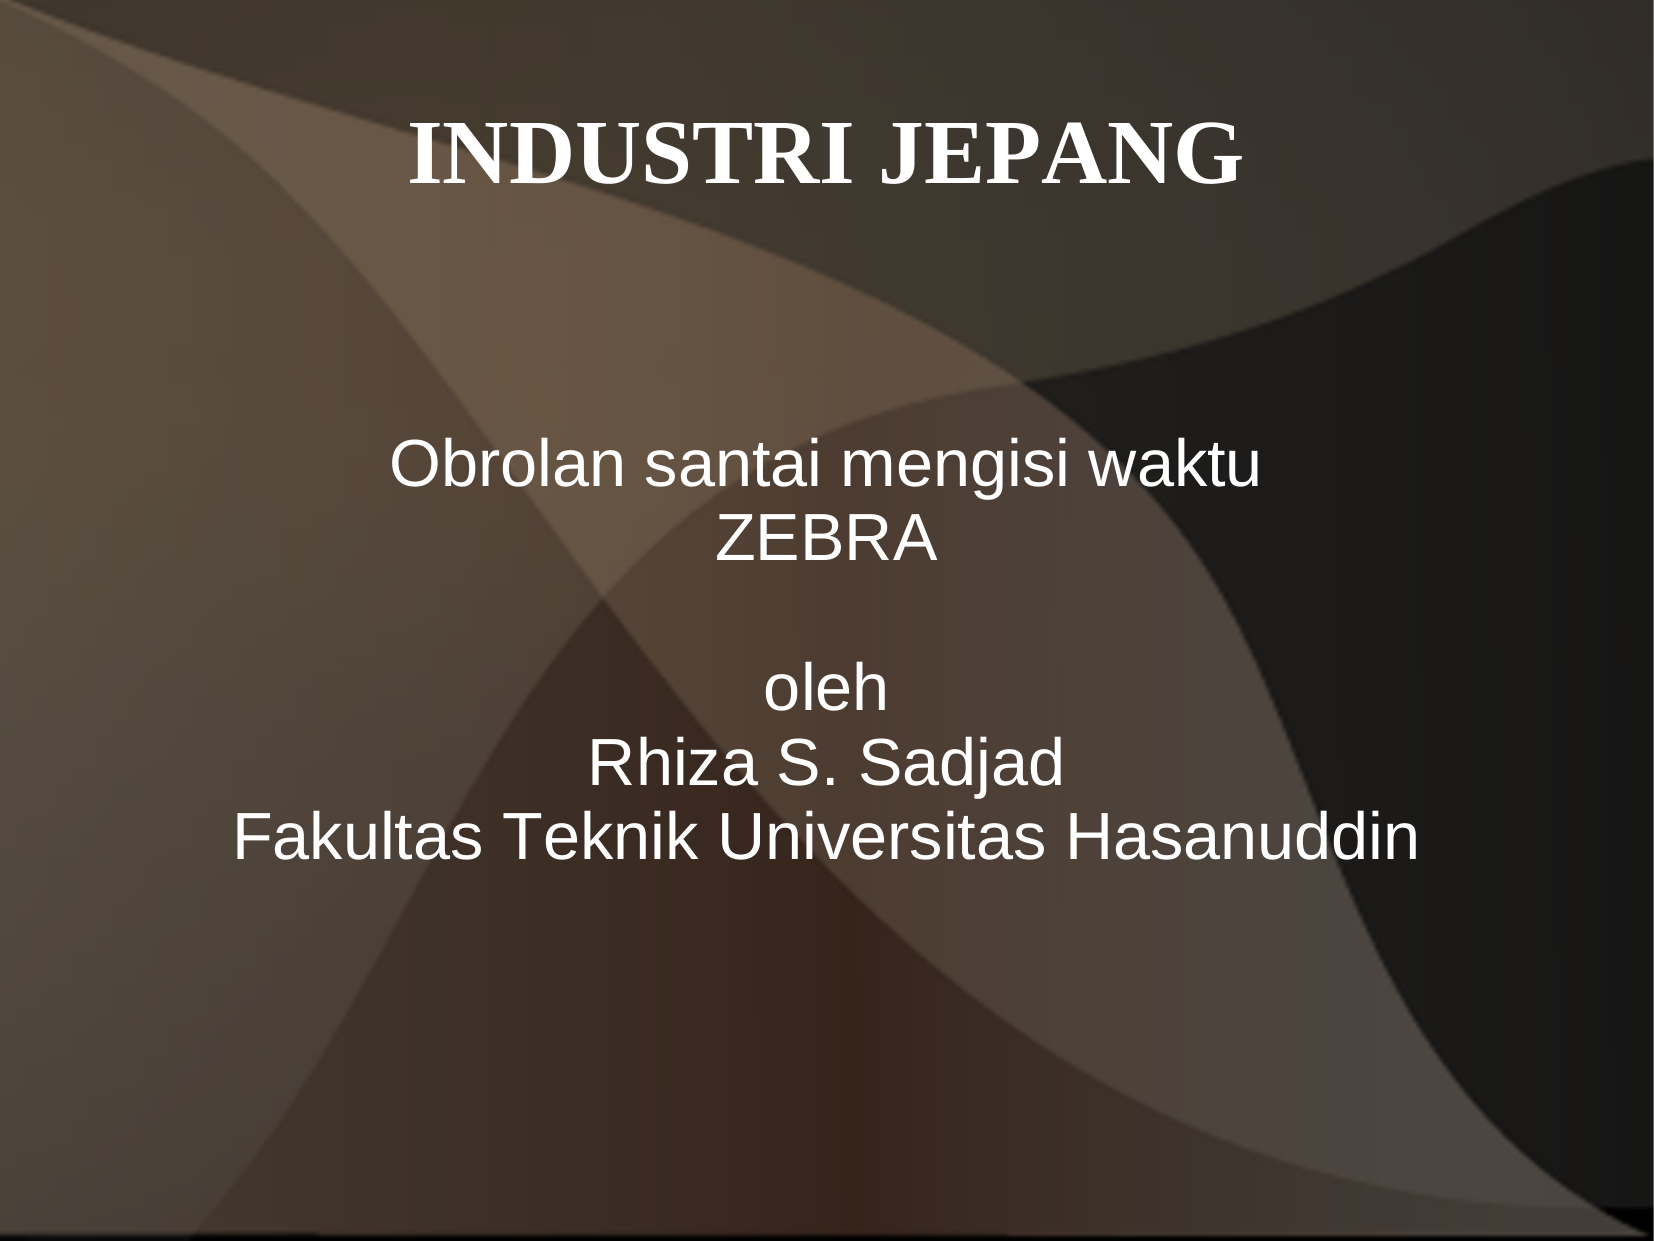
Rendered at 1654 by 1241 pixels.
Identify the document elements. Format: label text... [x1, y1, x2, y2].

subtitle Obrolan santai mengisi waktu ZEBRA oleh Rhiza S. Sadjad Fakultas Teknik Universitas Hasanuddin [82, 290, 1571, 1010]
picture [0, 0, 1654, 1241]
title INDUSTRI JEPANG [82, 49, 1571, 257]
